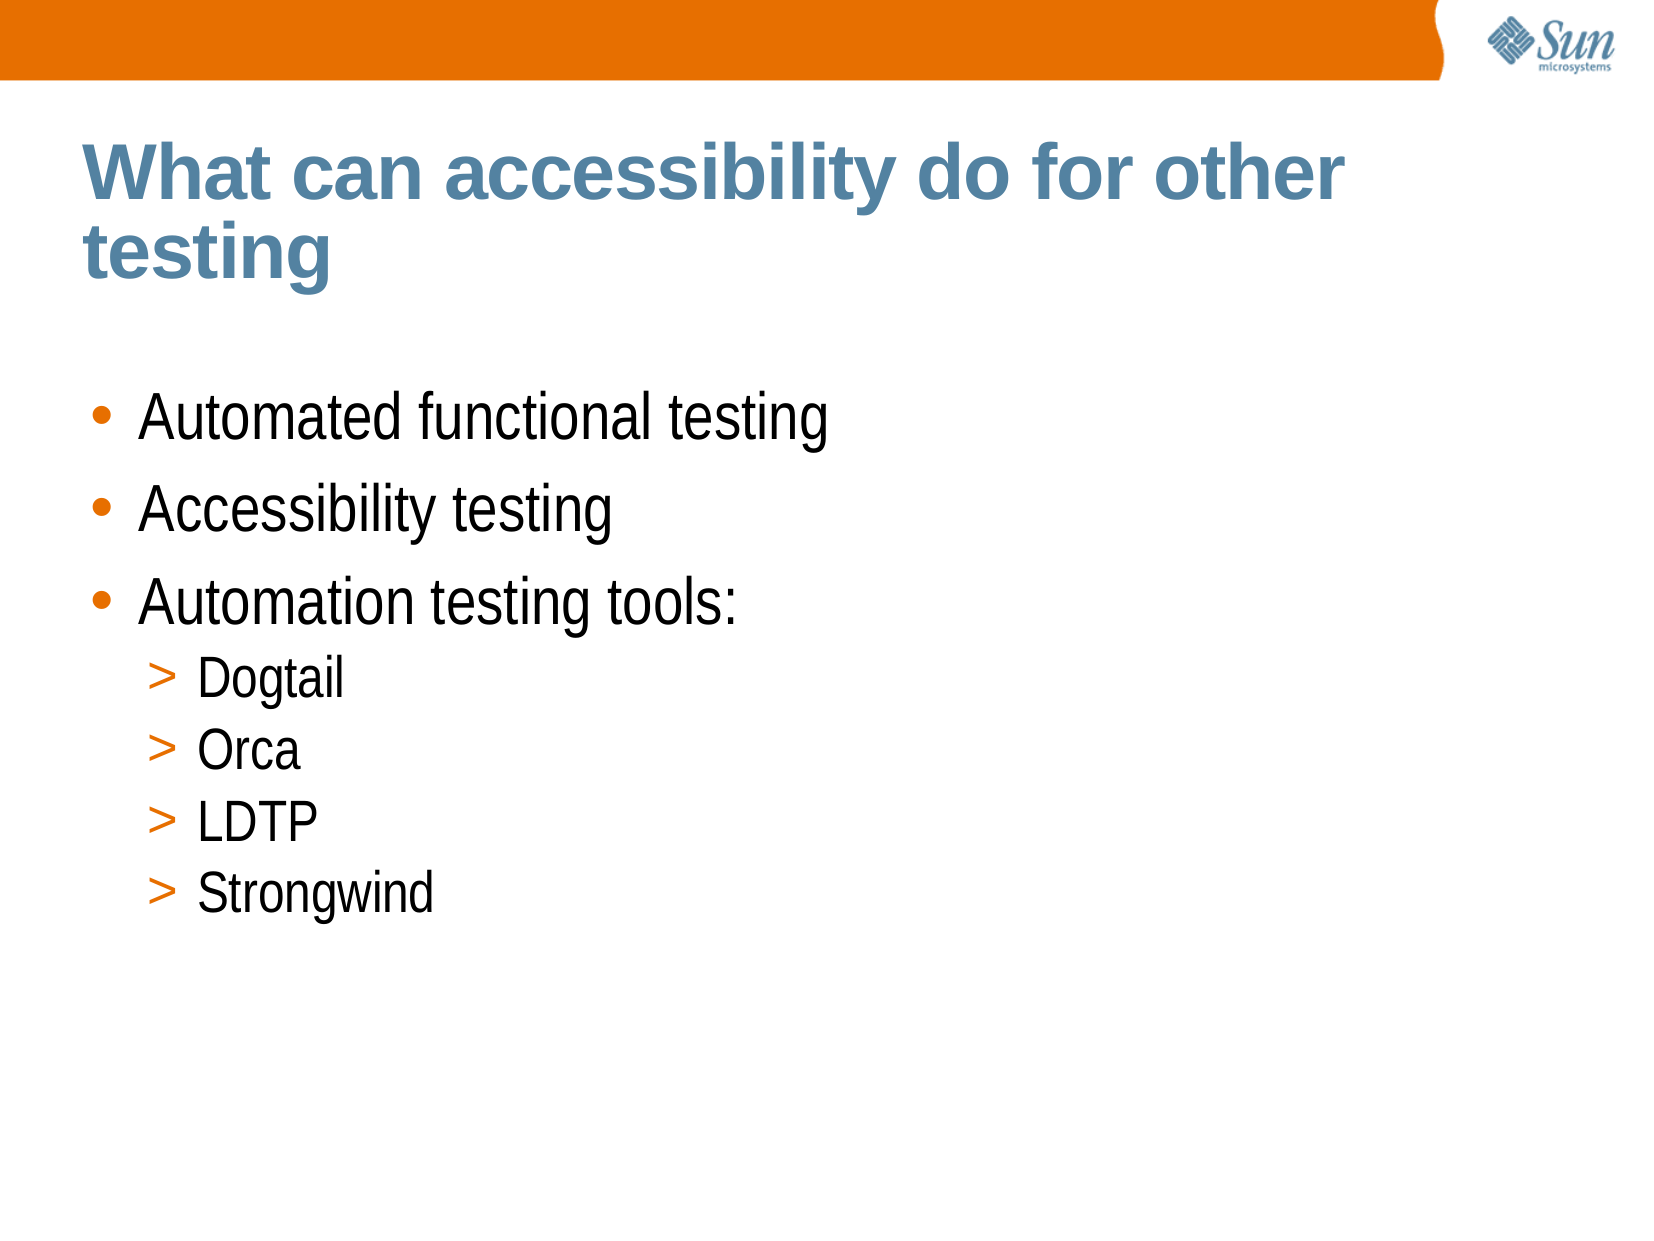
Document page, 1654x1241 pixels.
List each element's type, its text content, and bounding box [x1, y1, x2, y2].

list Automated functional testing Accessibility testing Automation testing tools: Dogtail Orca LDTP Strongwind [71, 283, 1545, 1121]
picture [0, 0, 1654, 83]
title What can accessibility do for other testing [82, 135, 1585, 321]
